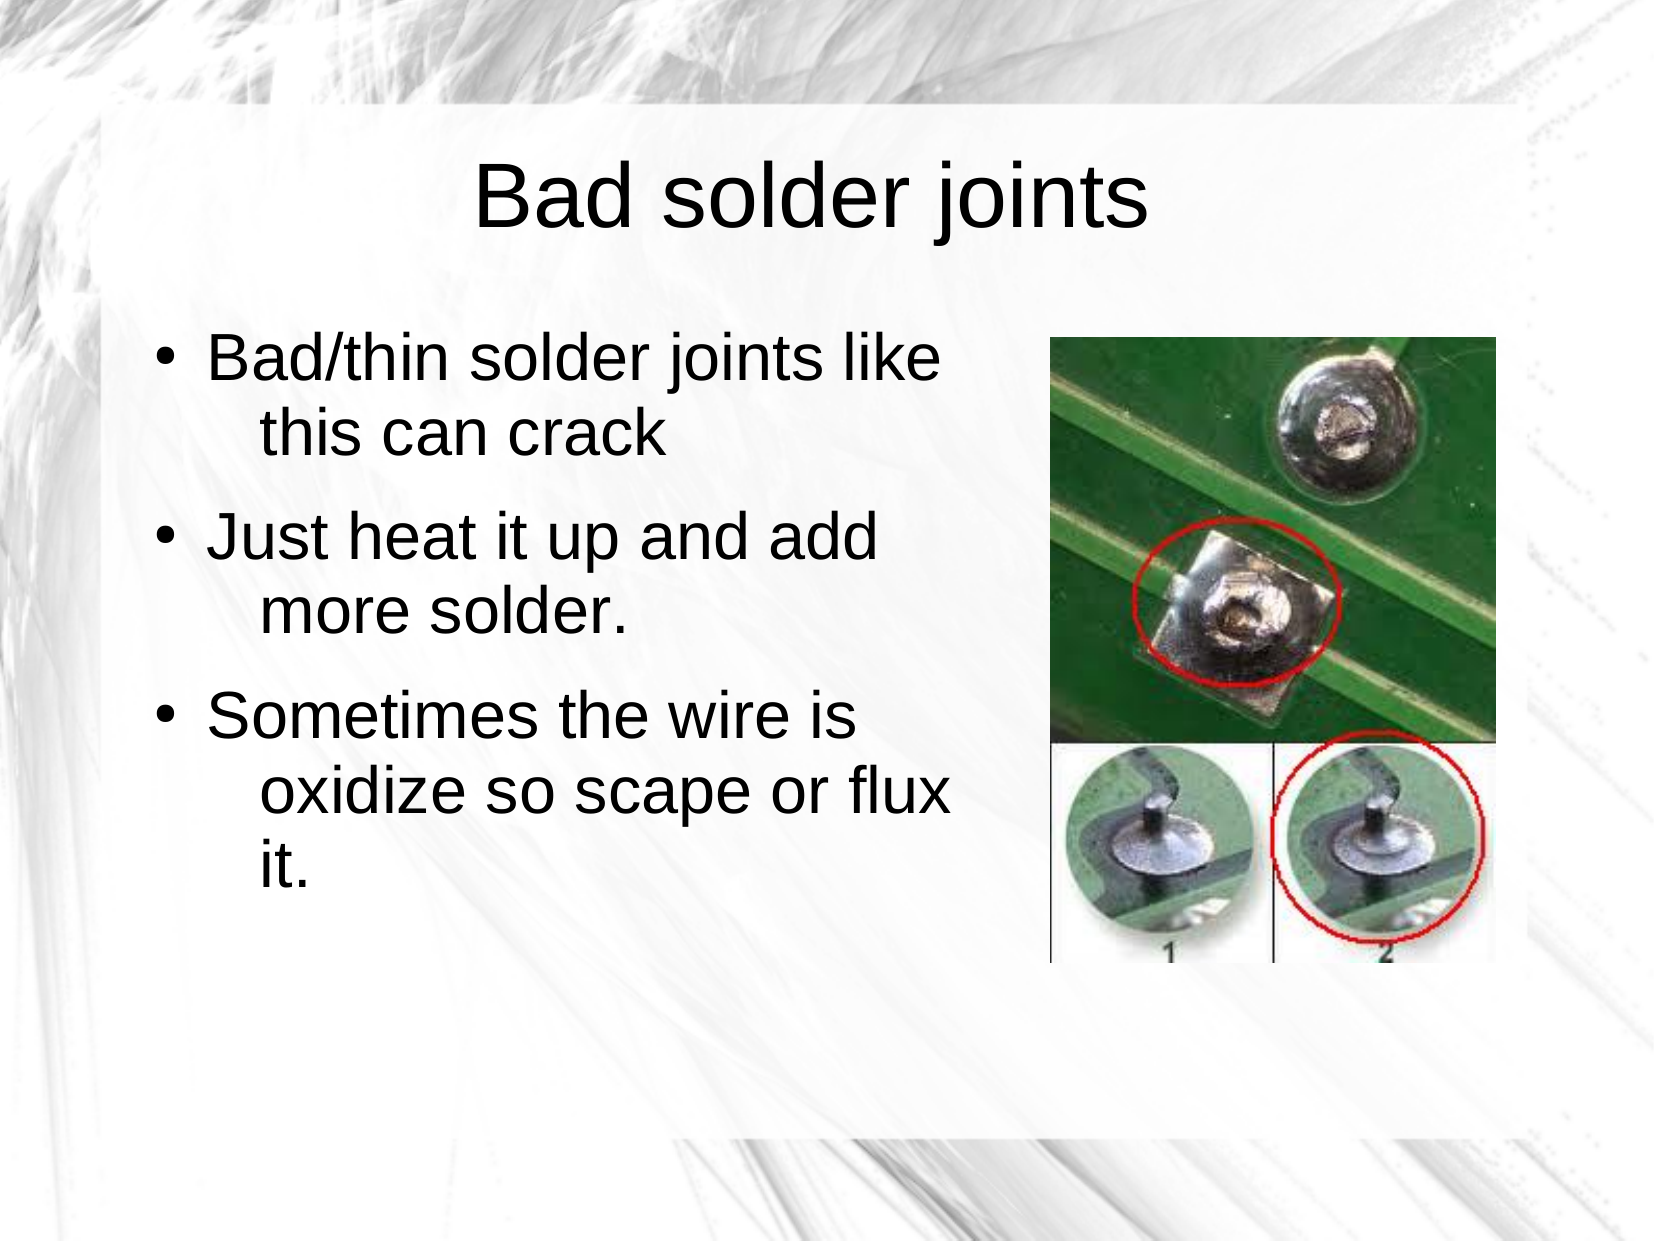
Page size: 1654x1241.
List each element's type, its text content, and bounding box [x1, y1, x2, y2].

title Bad solder joints [118, 119, 1506, 273]
list Bad/thin solder joints like this can crack Just heat it up and add more solder. Sometimes the wire is oxidize so scape or flux it. [118, 319, 976, 1051]
picture [0, 0, 1654, 1241]
